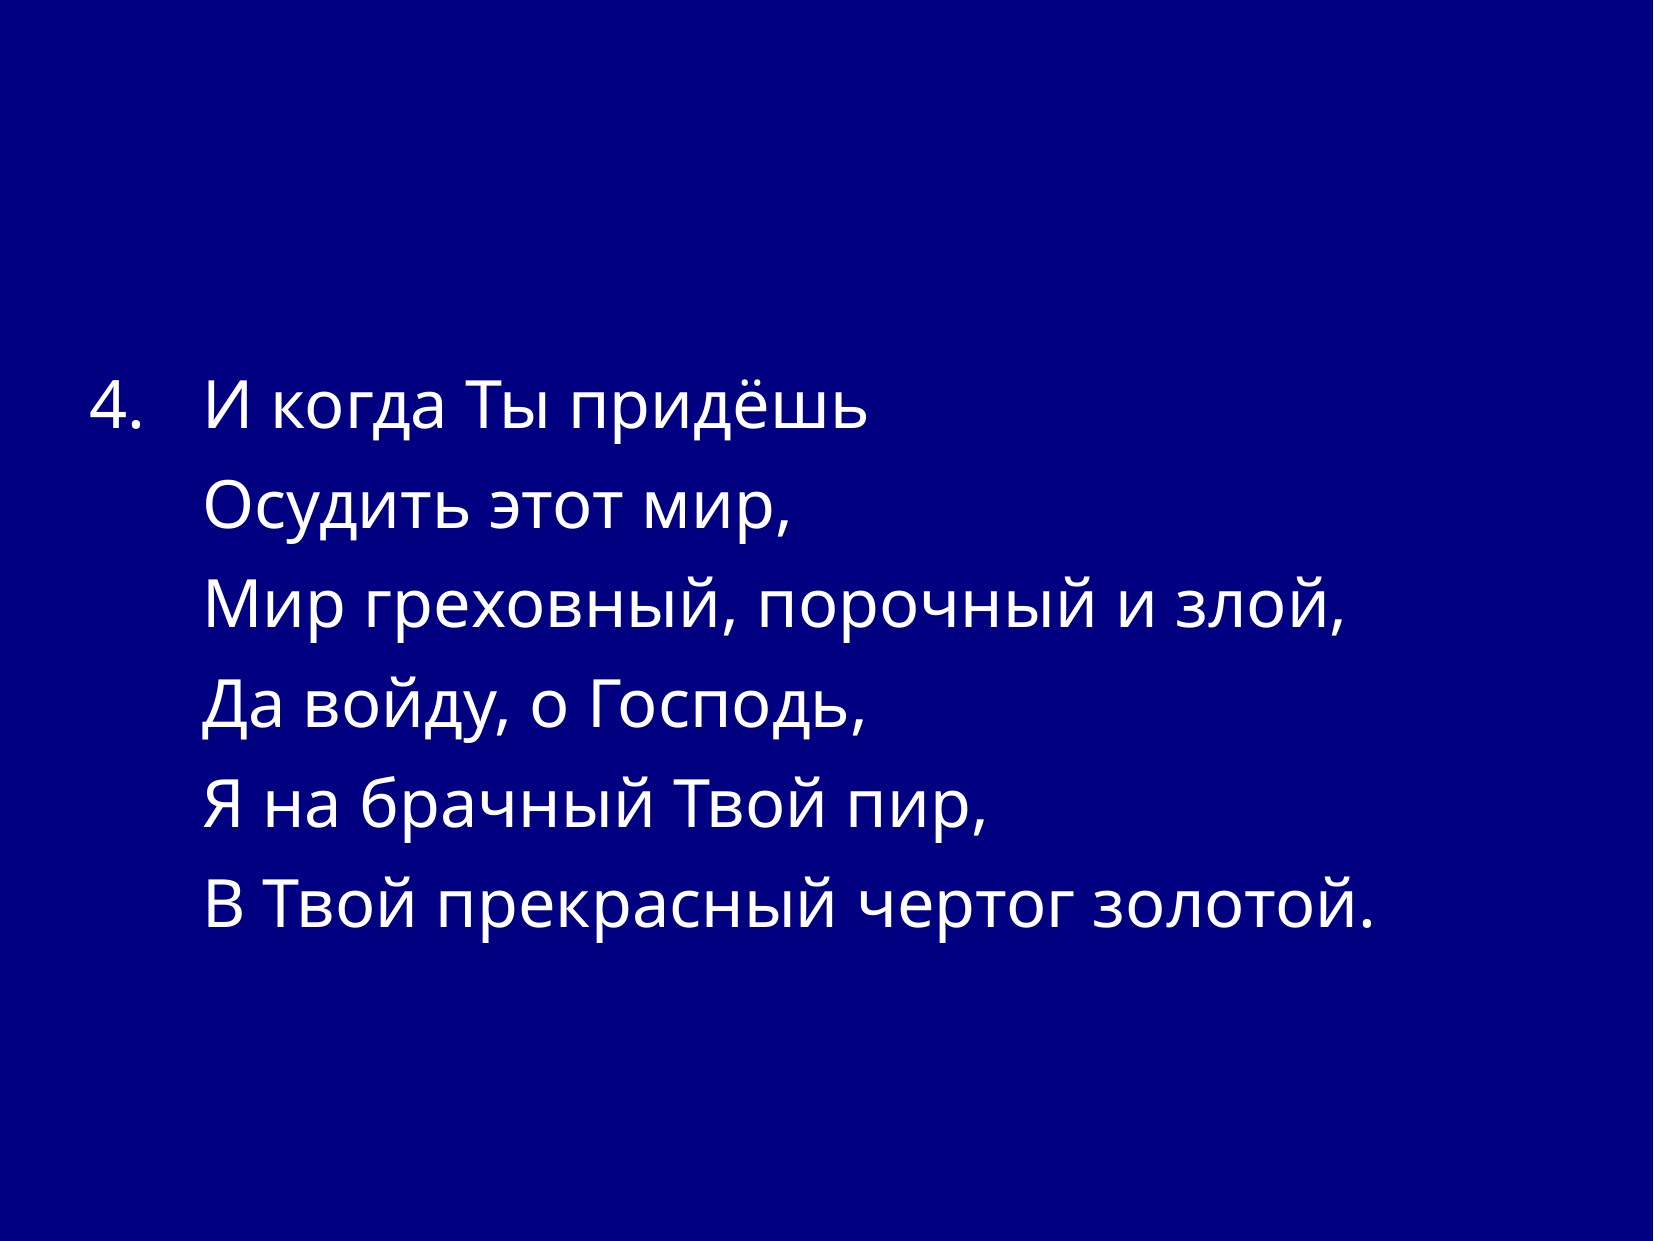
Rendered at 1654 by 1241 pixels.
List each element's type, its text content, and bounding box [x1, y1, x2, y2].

text_box 4. И когда Ты придёшь Осудить этот мир, Мир греховный, порочный и злой, Да войду, о Господь, Я на брачный Твой пир, В Твой прекрасный чертог золотой. [75, 150, 1576, 1163]
